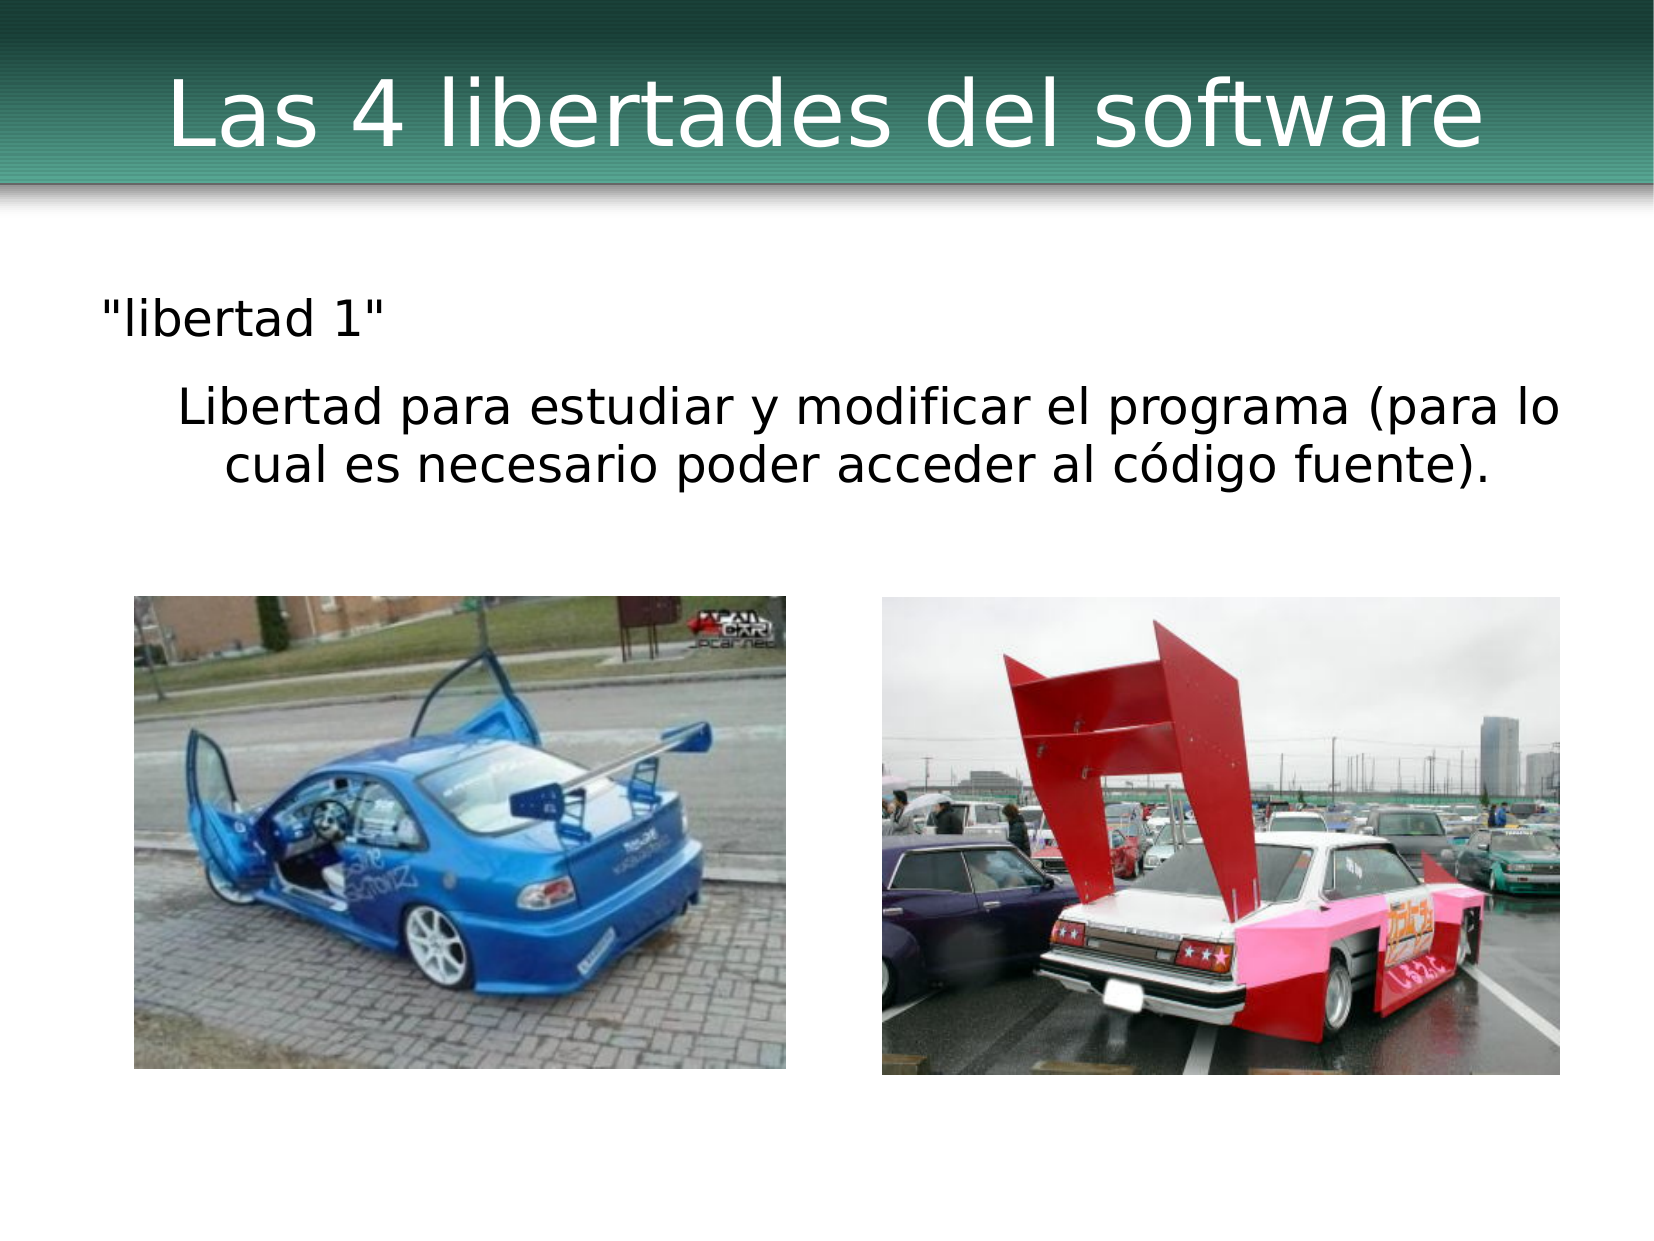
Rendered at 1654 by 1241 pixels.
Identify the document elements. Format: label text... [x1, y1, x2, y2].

list "libertad 1" Libertad para estudiar y modificar el programa (para lo cual es necesario poder acceder al código fuente). [82, 290, 1571, 1094]
picture [882, 597, 1560, 1075]
picture [134, 596, 786, 1069]
title Las 4 libertades del software [82, 11, 1571, 219]
picture [0, 0, 1654, 225]
